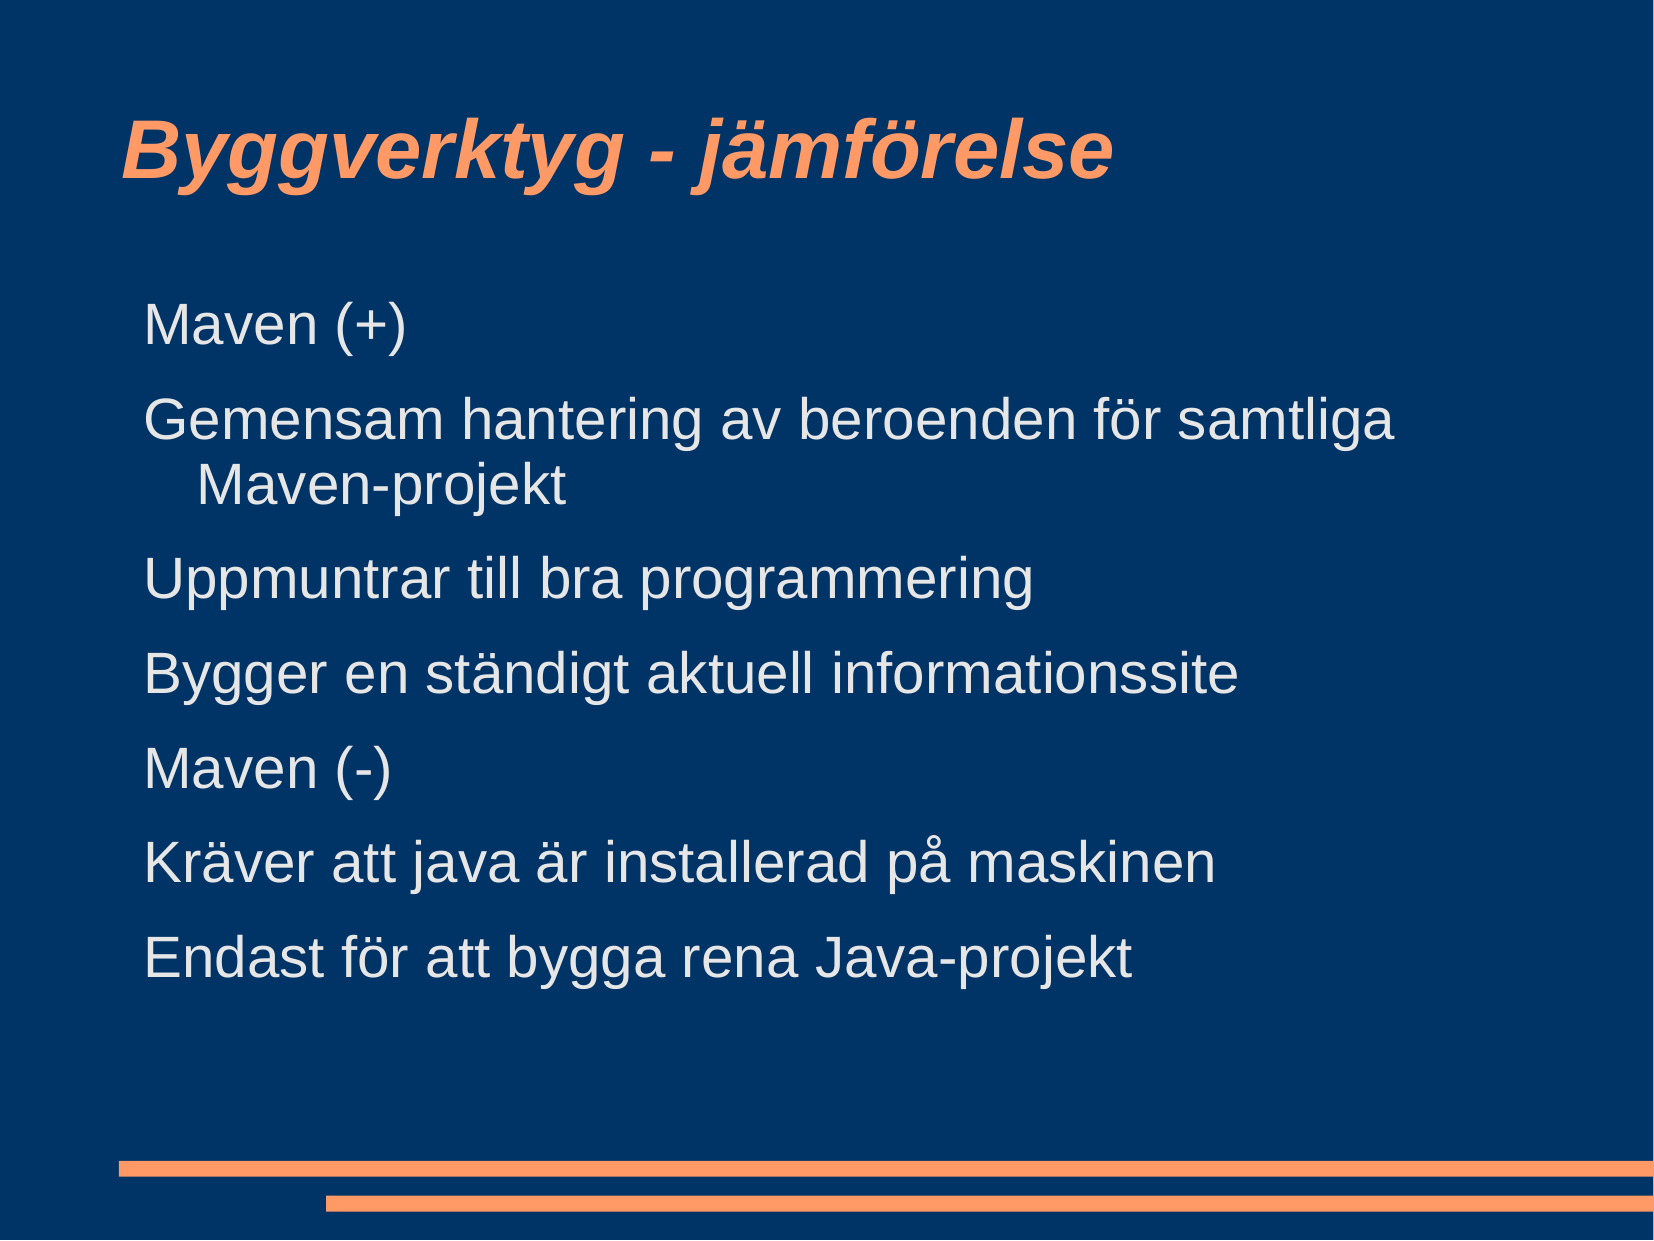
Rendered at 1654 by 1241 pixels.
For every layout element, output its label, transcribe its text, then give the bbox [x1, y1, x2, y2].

title Byggverktyg - jämförelse [121, 46, 1534, 254]
list Maven (+) Gemensam hantering av beroenden för samtliga Maven-projekt Uppmuntrar till bra programmering Bygger en ständigt aktuell informationssite Maven (-) Kräver att java är installerad på maskinen Endast för att bygga rena Java-projekt [125, 292, 1565, 1103]
